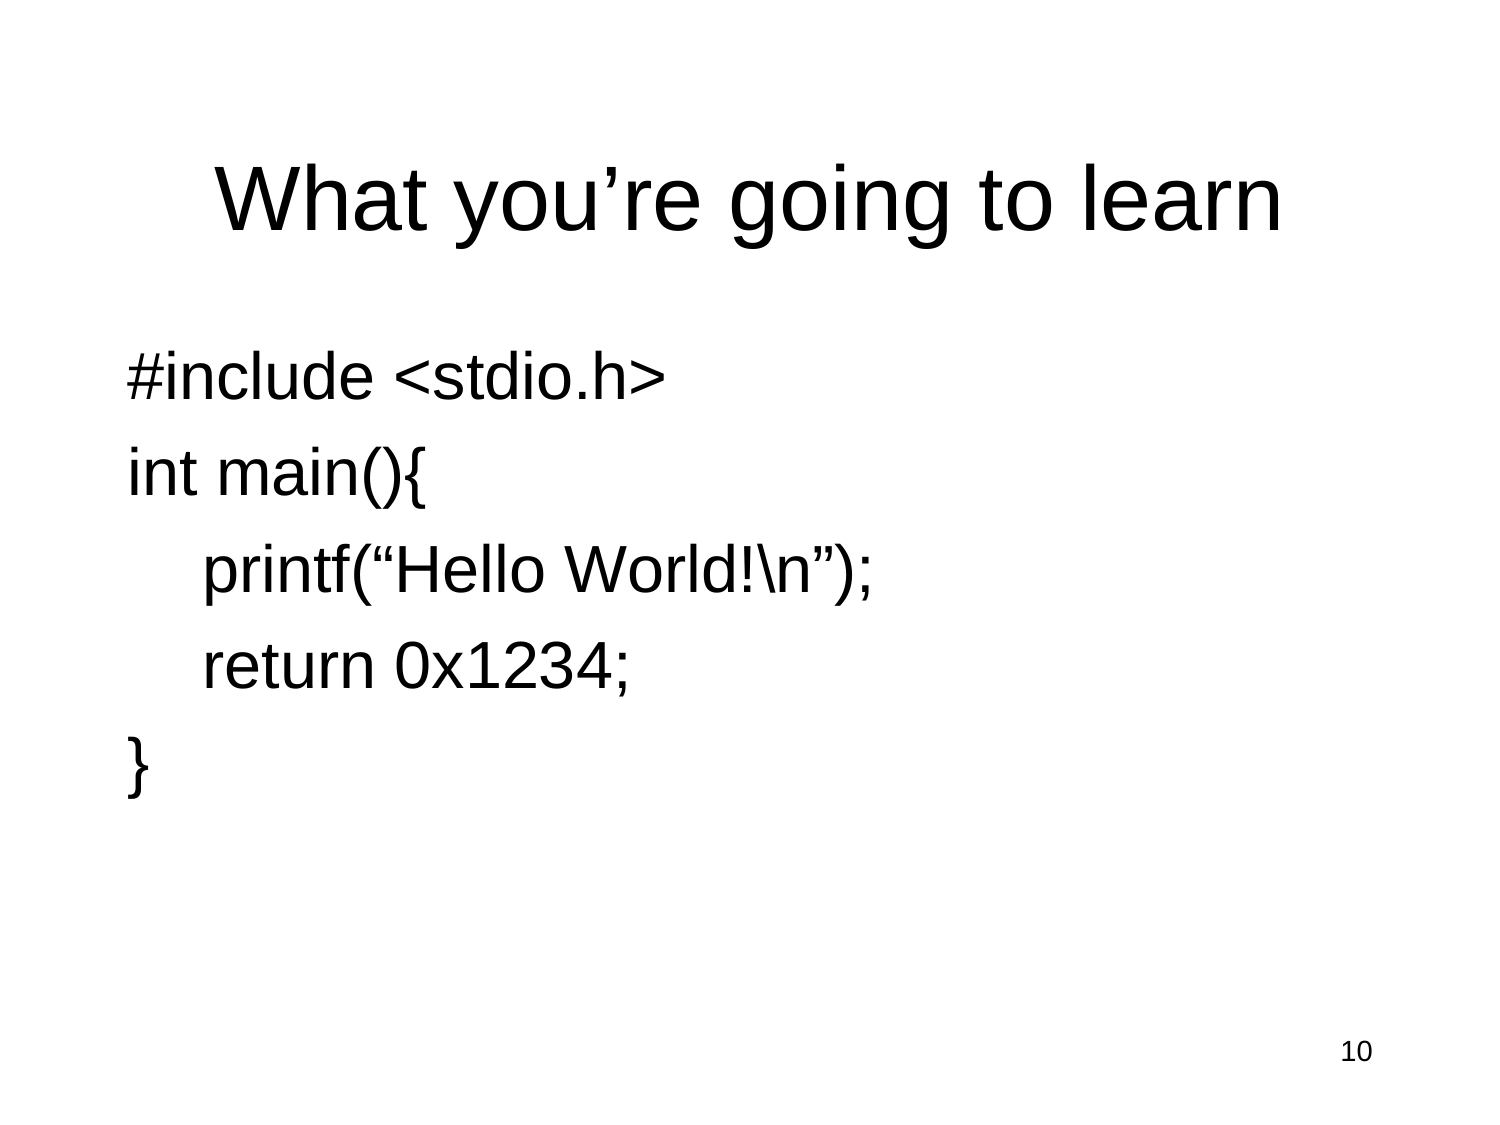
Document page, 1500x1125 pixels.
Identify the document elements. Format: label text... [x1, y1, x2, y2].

text_box <number> [1074, 1025, 1388, 1101]
list #include <stdio.h> int main(){ printf(“Hello World!\n”); return 0x1234; } [112, 324, 1388, 1001]
title What you’re going to learn [112, 99, 1388, 288]
